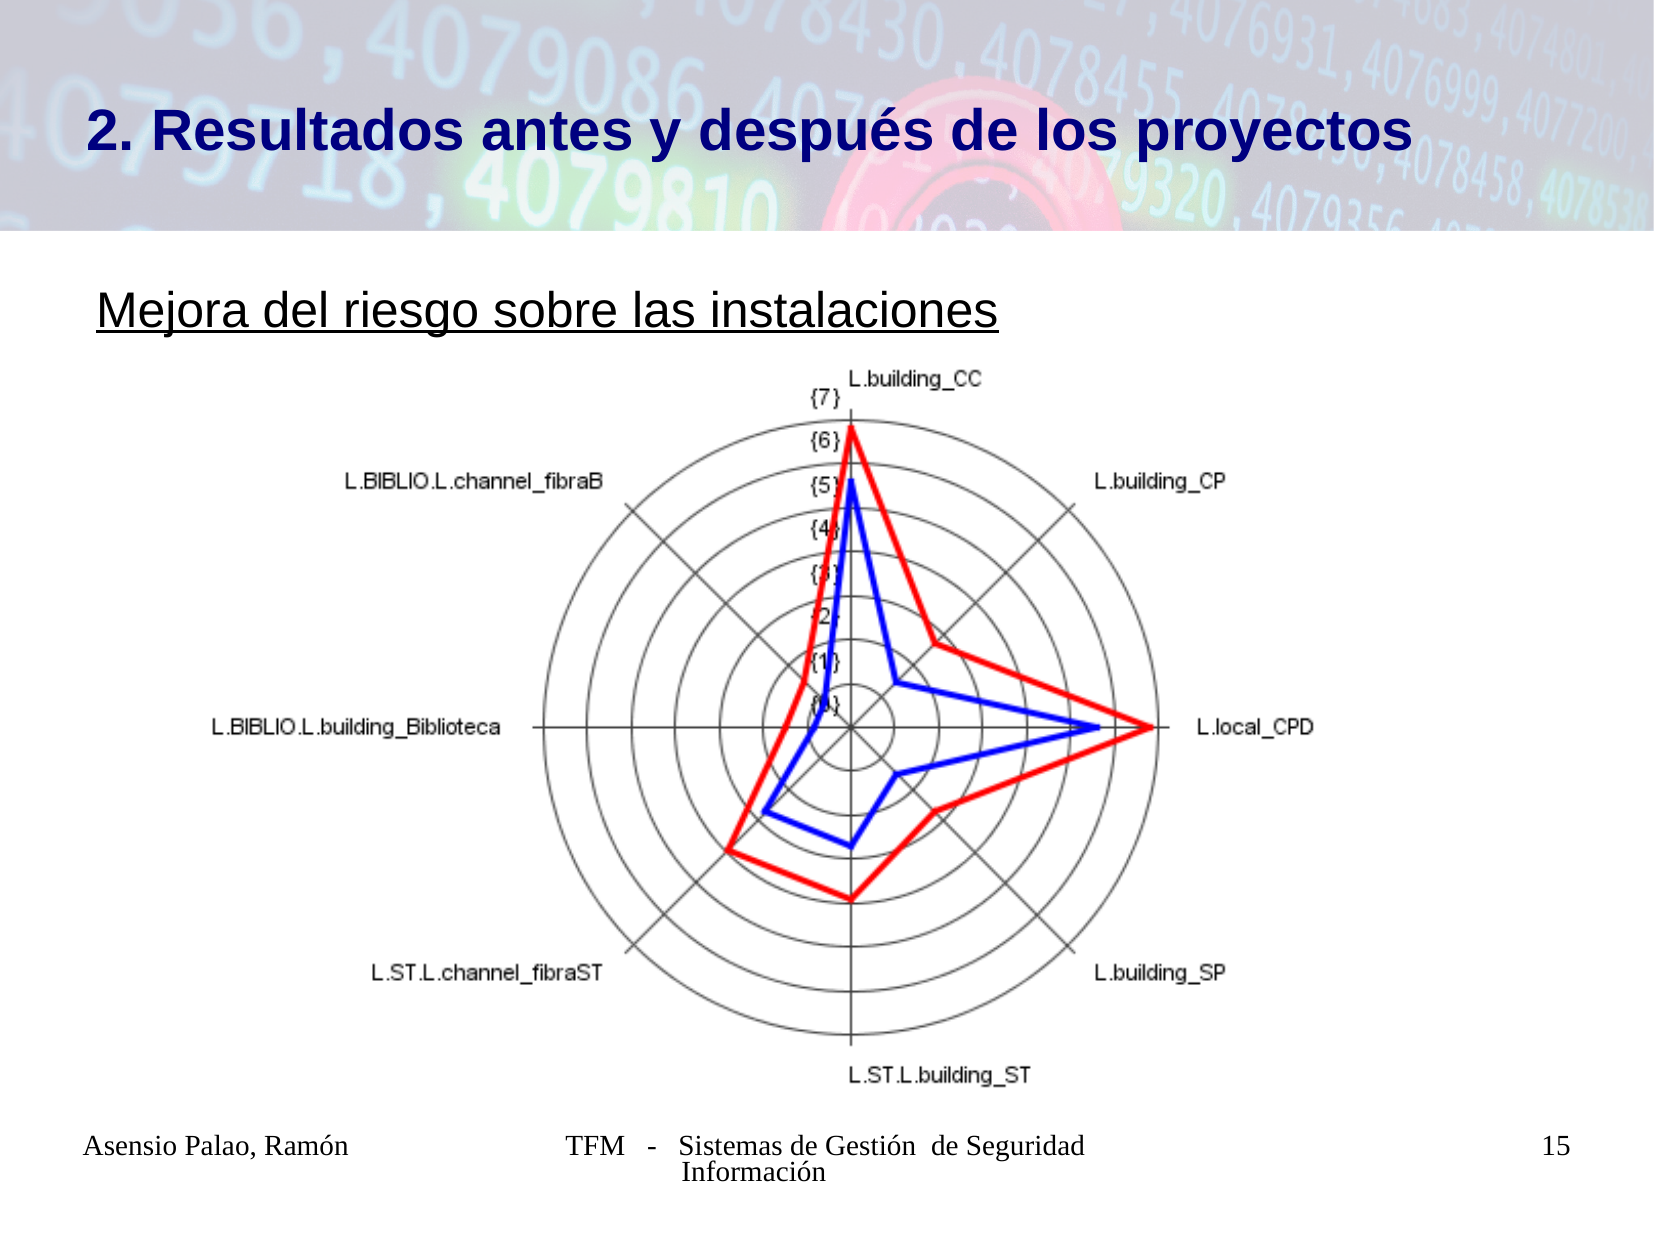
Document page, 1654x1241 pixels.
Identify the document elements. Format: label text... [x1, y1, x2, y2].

text_box 2. Resultados antes y después de los proyectos [71, 90, 1654, 226]
picture [0, 0, 1654, 1241]
text_box Mejora del riesgo sobre las instalaciones [81, 274, 1606, 1241]
picture [195, 346, 1336, 1114]
